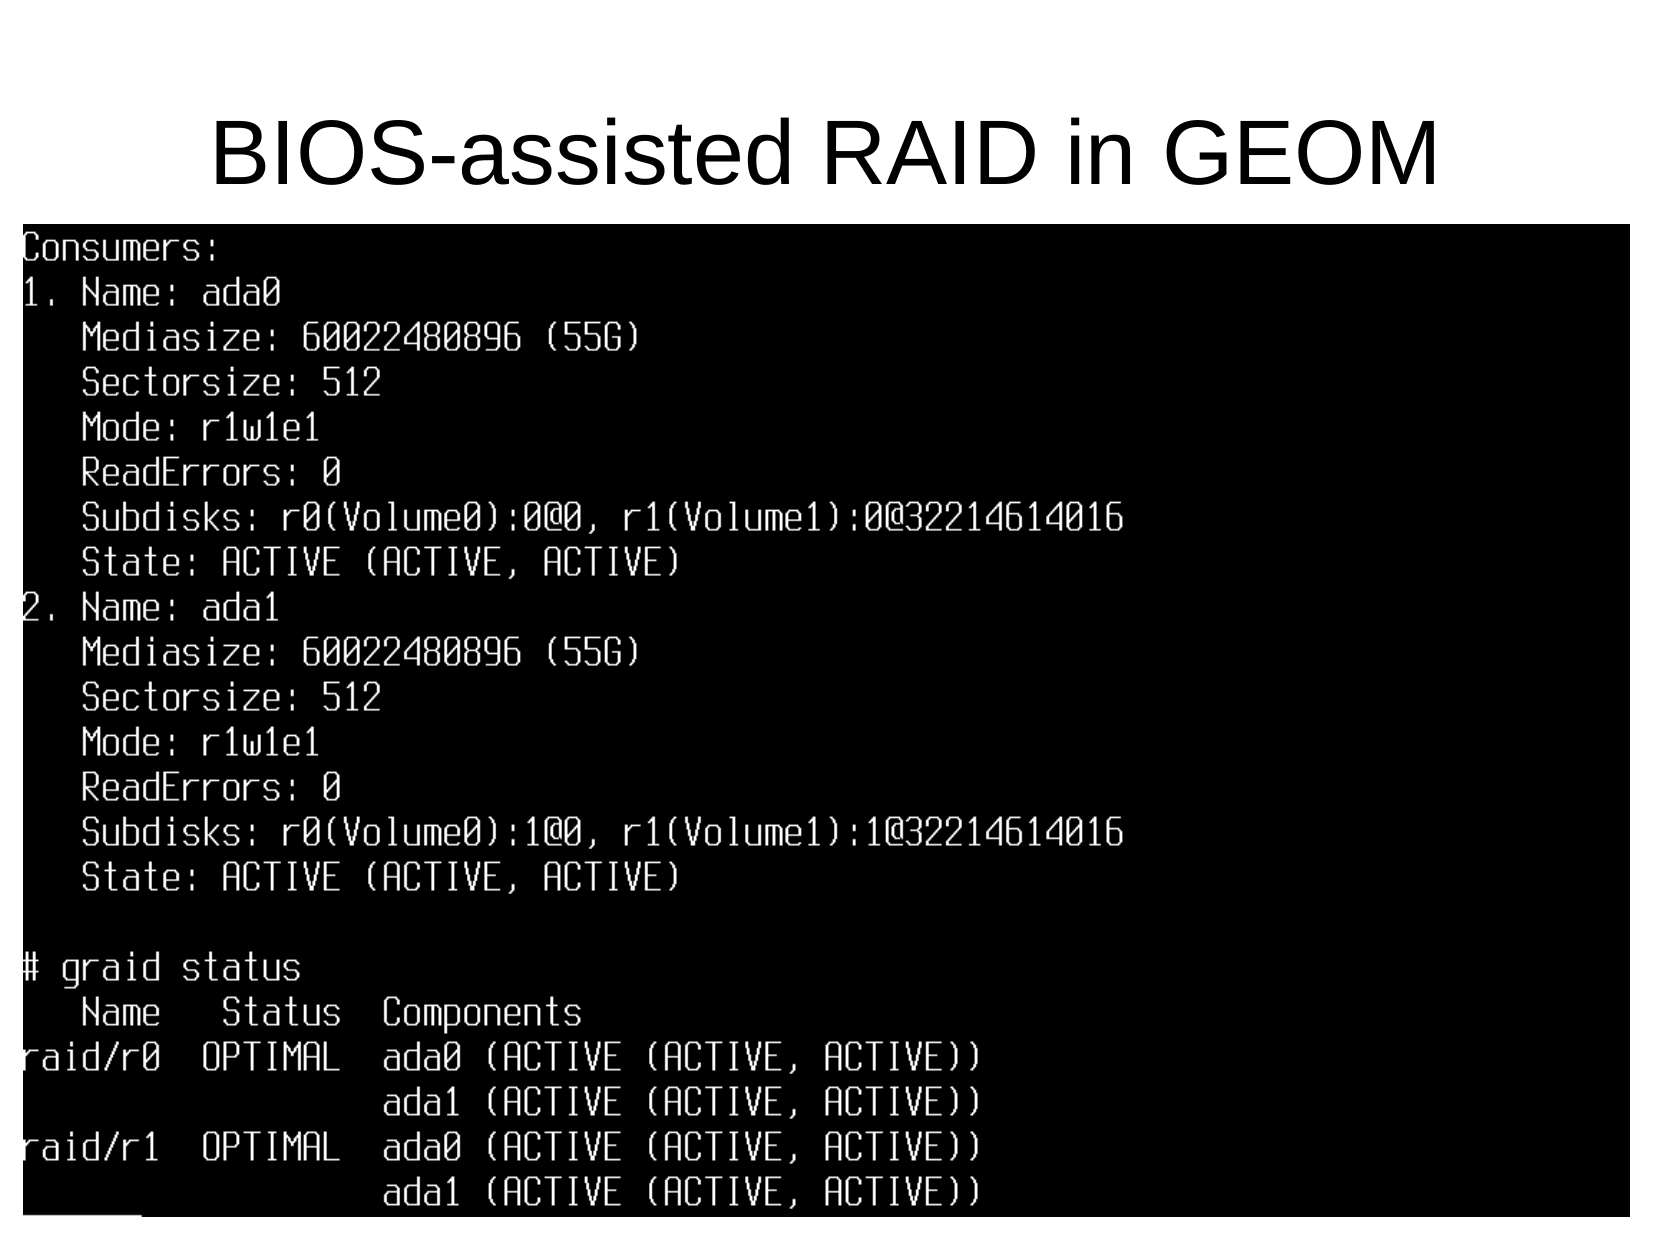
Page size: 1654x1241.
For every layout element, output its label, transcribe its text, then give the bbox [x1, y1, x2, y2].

title BIOS-assisted RAID in GEOM [82, 49, 1571, 224]
picture [23, 224, 1630, 1217]
